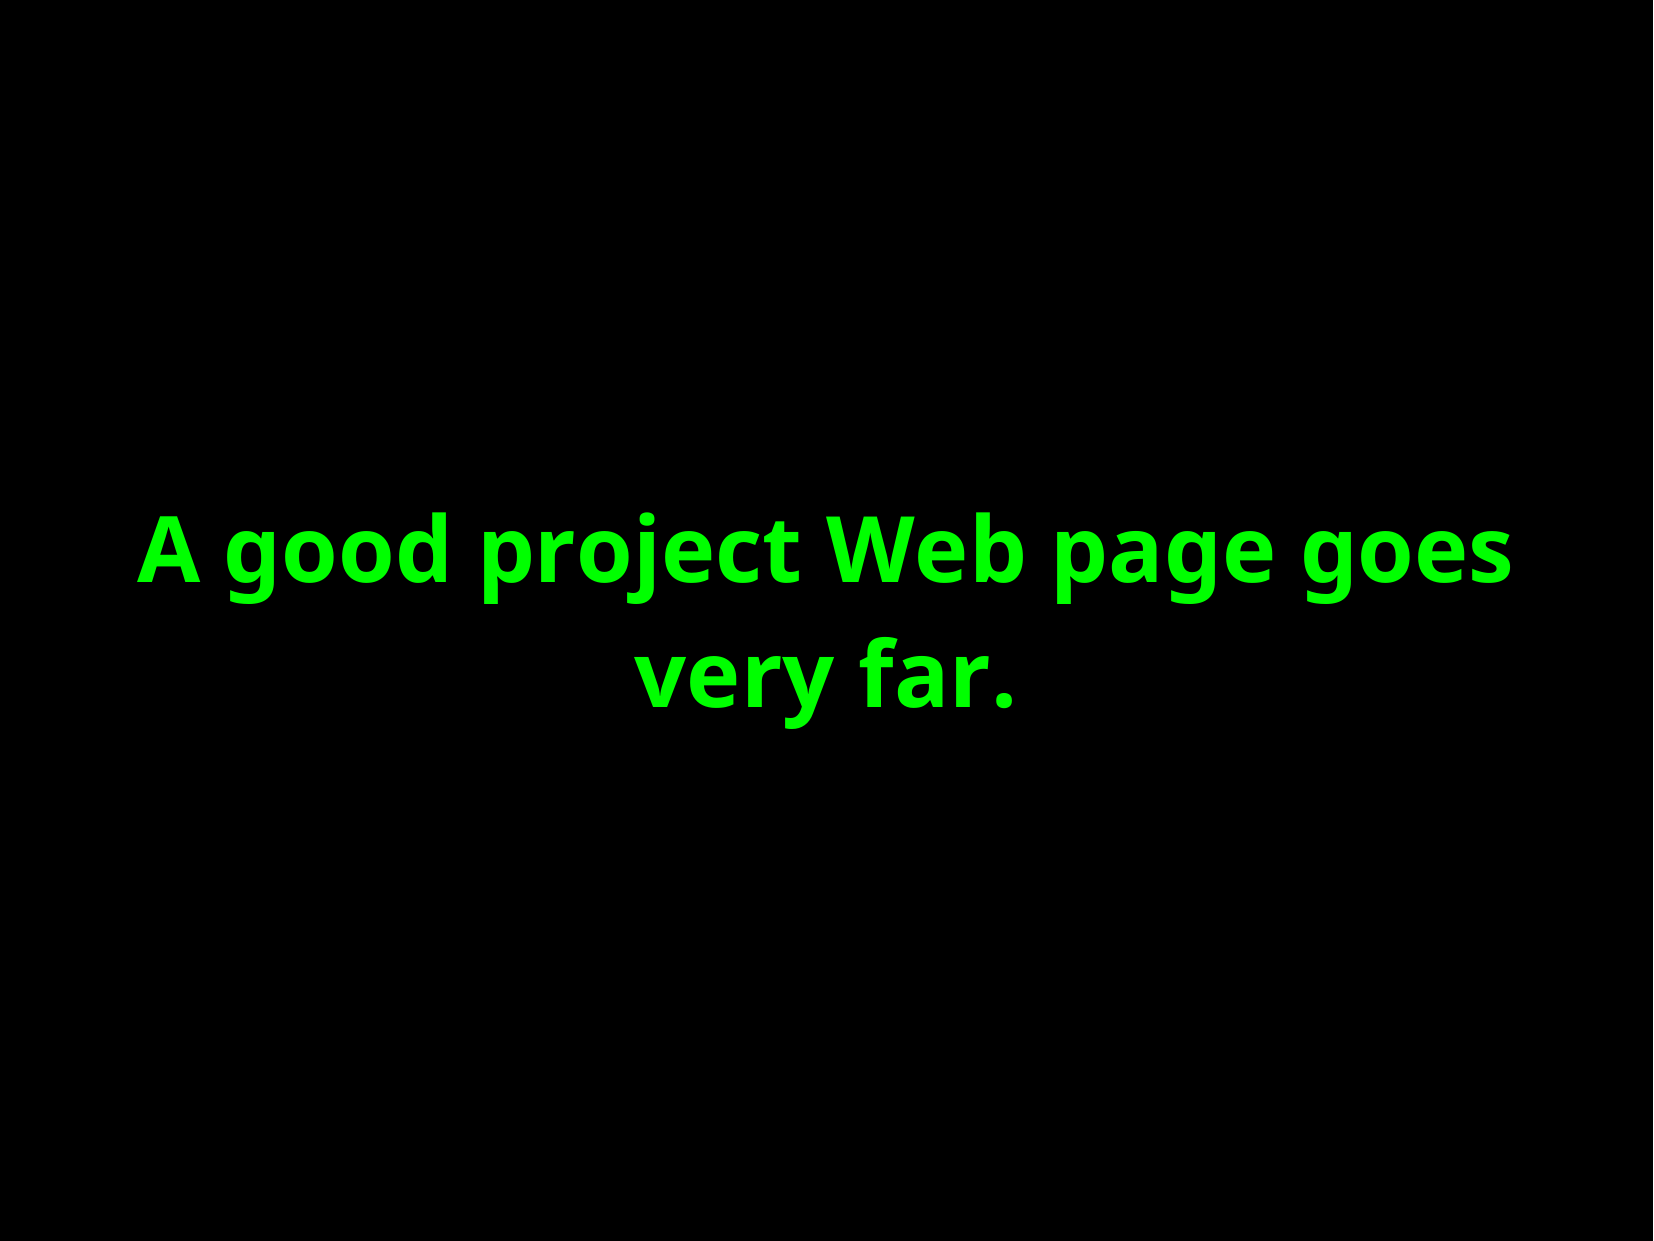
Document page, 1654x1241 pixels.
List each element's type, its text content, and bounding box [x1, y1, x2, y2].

title A good project Web page goes very far. [82, 136, 1571, 1084]
